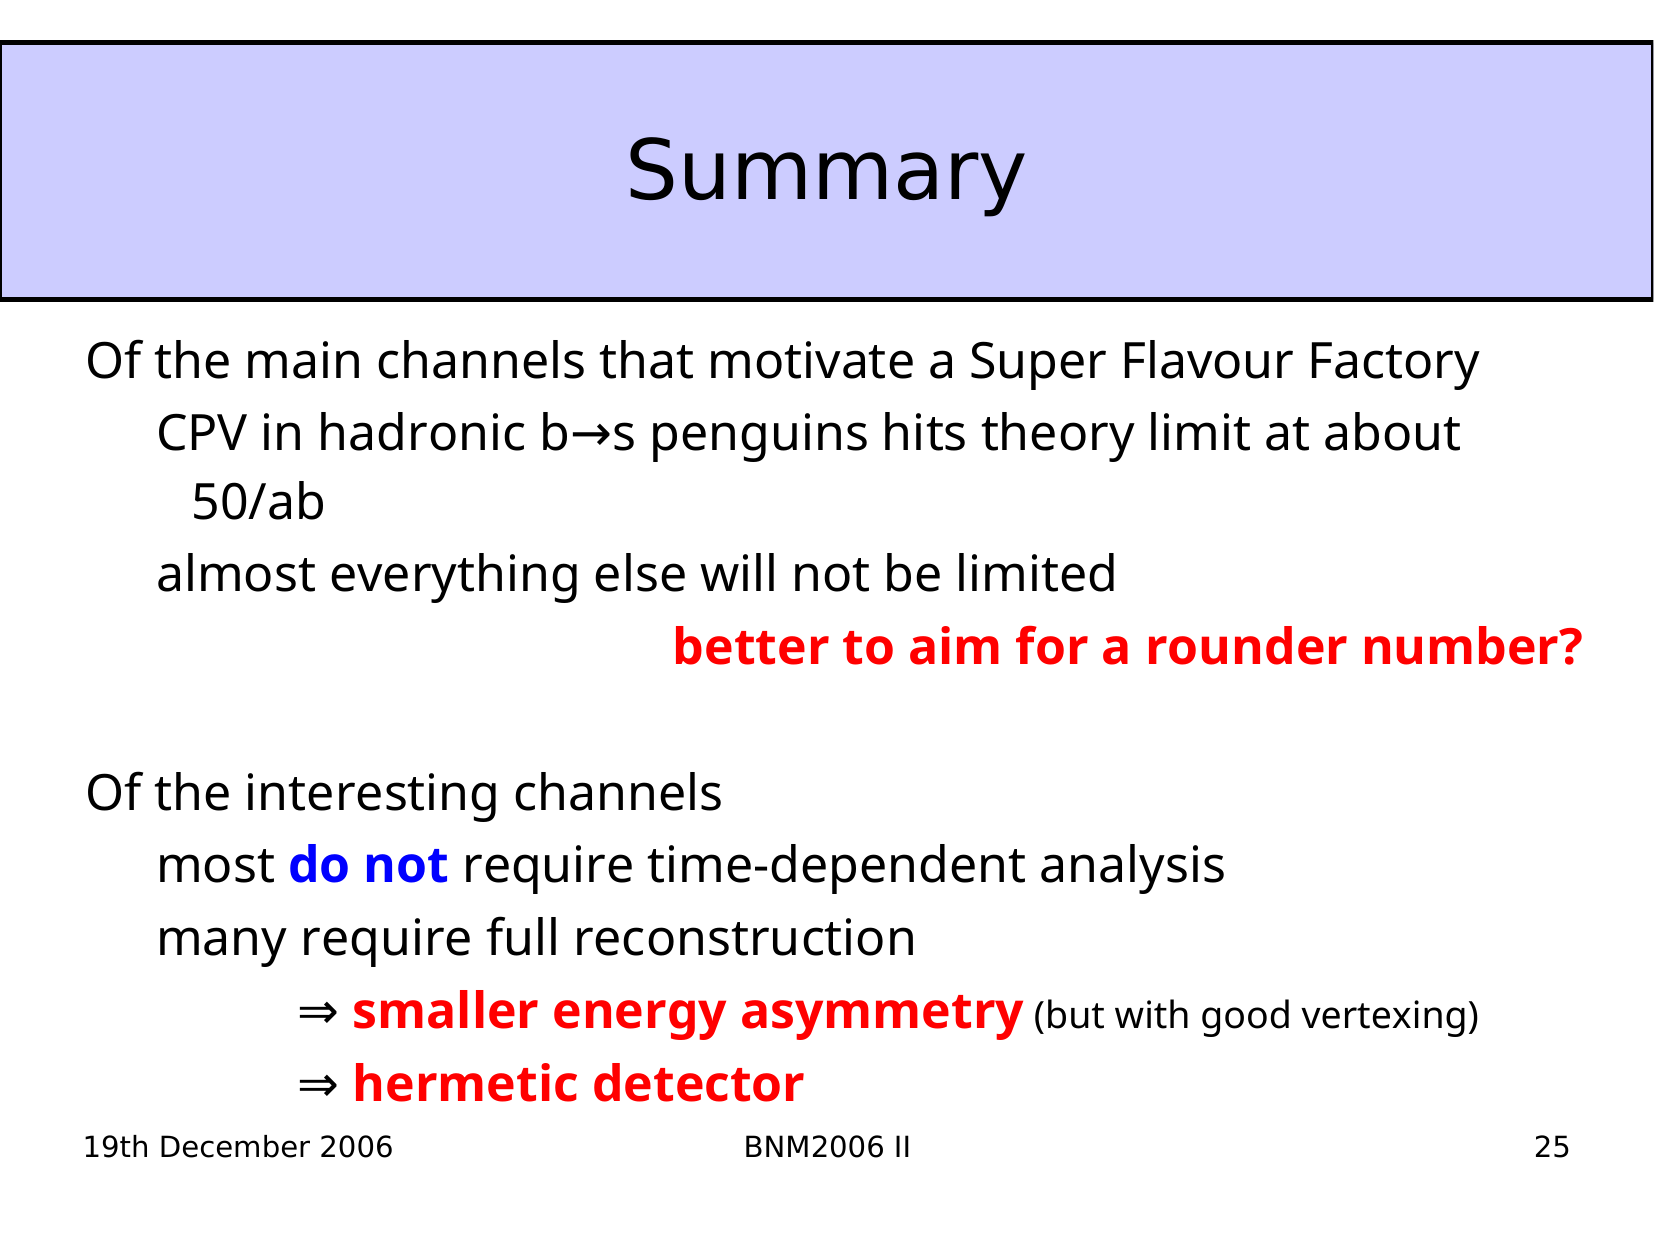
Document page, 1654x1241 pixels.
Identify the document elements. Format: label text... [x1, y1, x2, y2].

text_box Of the main channels that motivate a Super Flavour Factory CPV in hadronic b→s penguins hits theory limit at about 50/ab almost everything else will not be limited better to aim for a rounder number? Of the interesting channels most do not require time-dependent analysis many require full reconstruction ⇒ smaller energy asymmetry (but with good vertexing) ⇒ hermetic detector [35, 316, 1599, 981]
title Summary [0, 42, 1654, 300]
